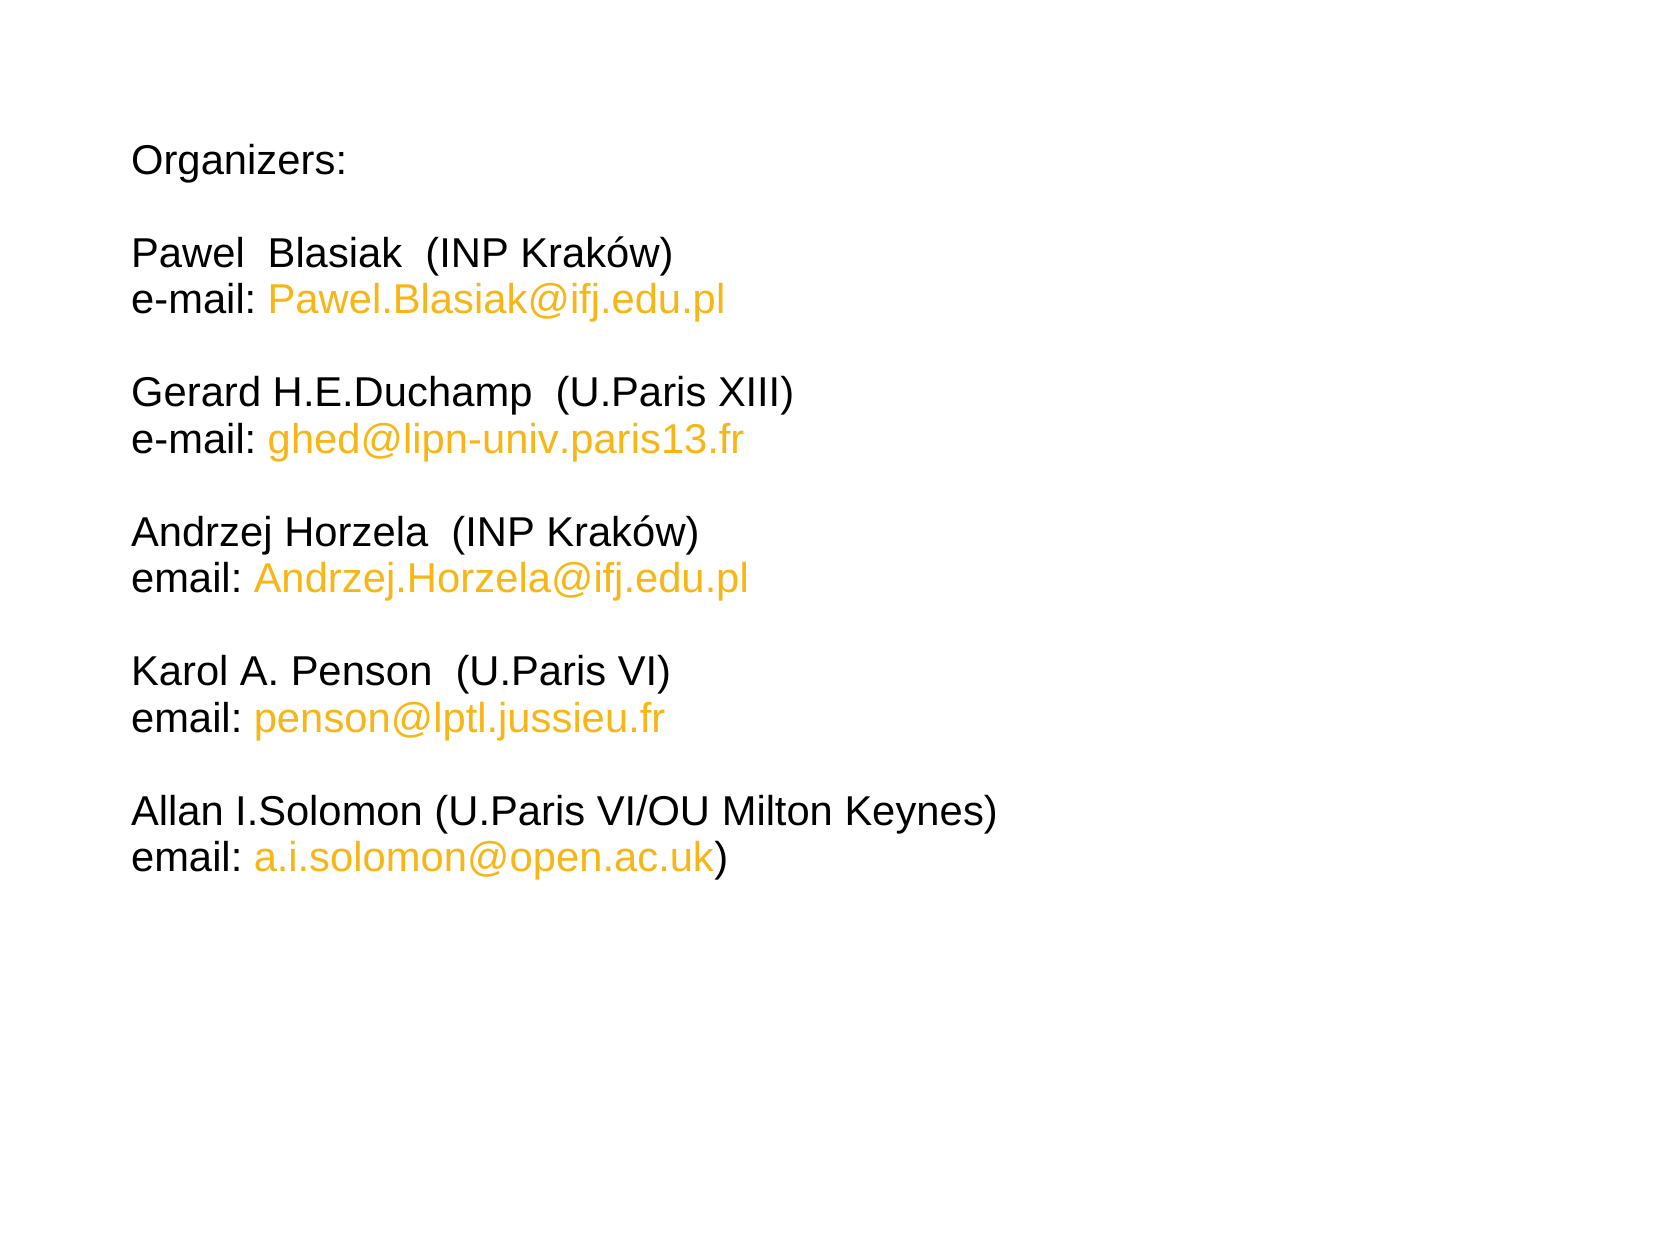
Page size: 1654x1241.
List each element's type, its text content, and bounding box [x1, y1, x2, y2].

text_box Organizers: Pawel Blasiak (INP Kraków) e-mail: Pawel.Blasiak@ifj.edu.pl Gerard H.E.Duchamp (U.Paris XIII) e-mail: ghed@lipn-univ.paris13.fr Andrzej Horzela (INP Kraków) email: Andrzej.Horzela@ifj.edu.pl Karol A. Penson (U.Paris VI) email: penson@lptl.jussieu.fr Allan I.Solomon (U.Paris VI/OU Milton Keynes) email: a.i.solomon@open.ac.uk) [116, 129, 1589, 935]
